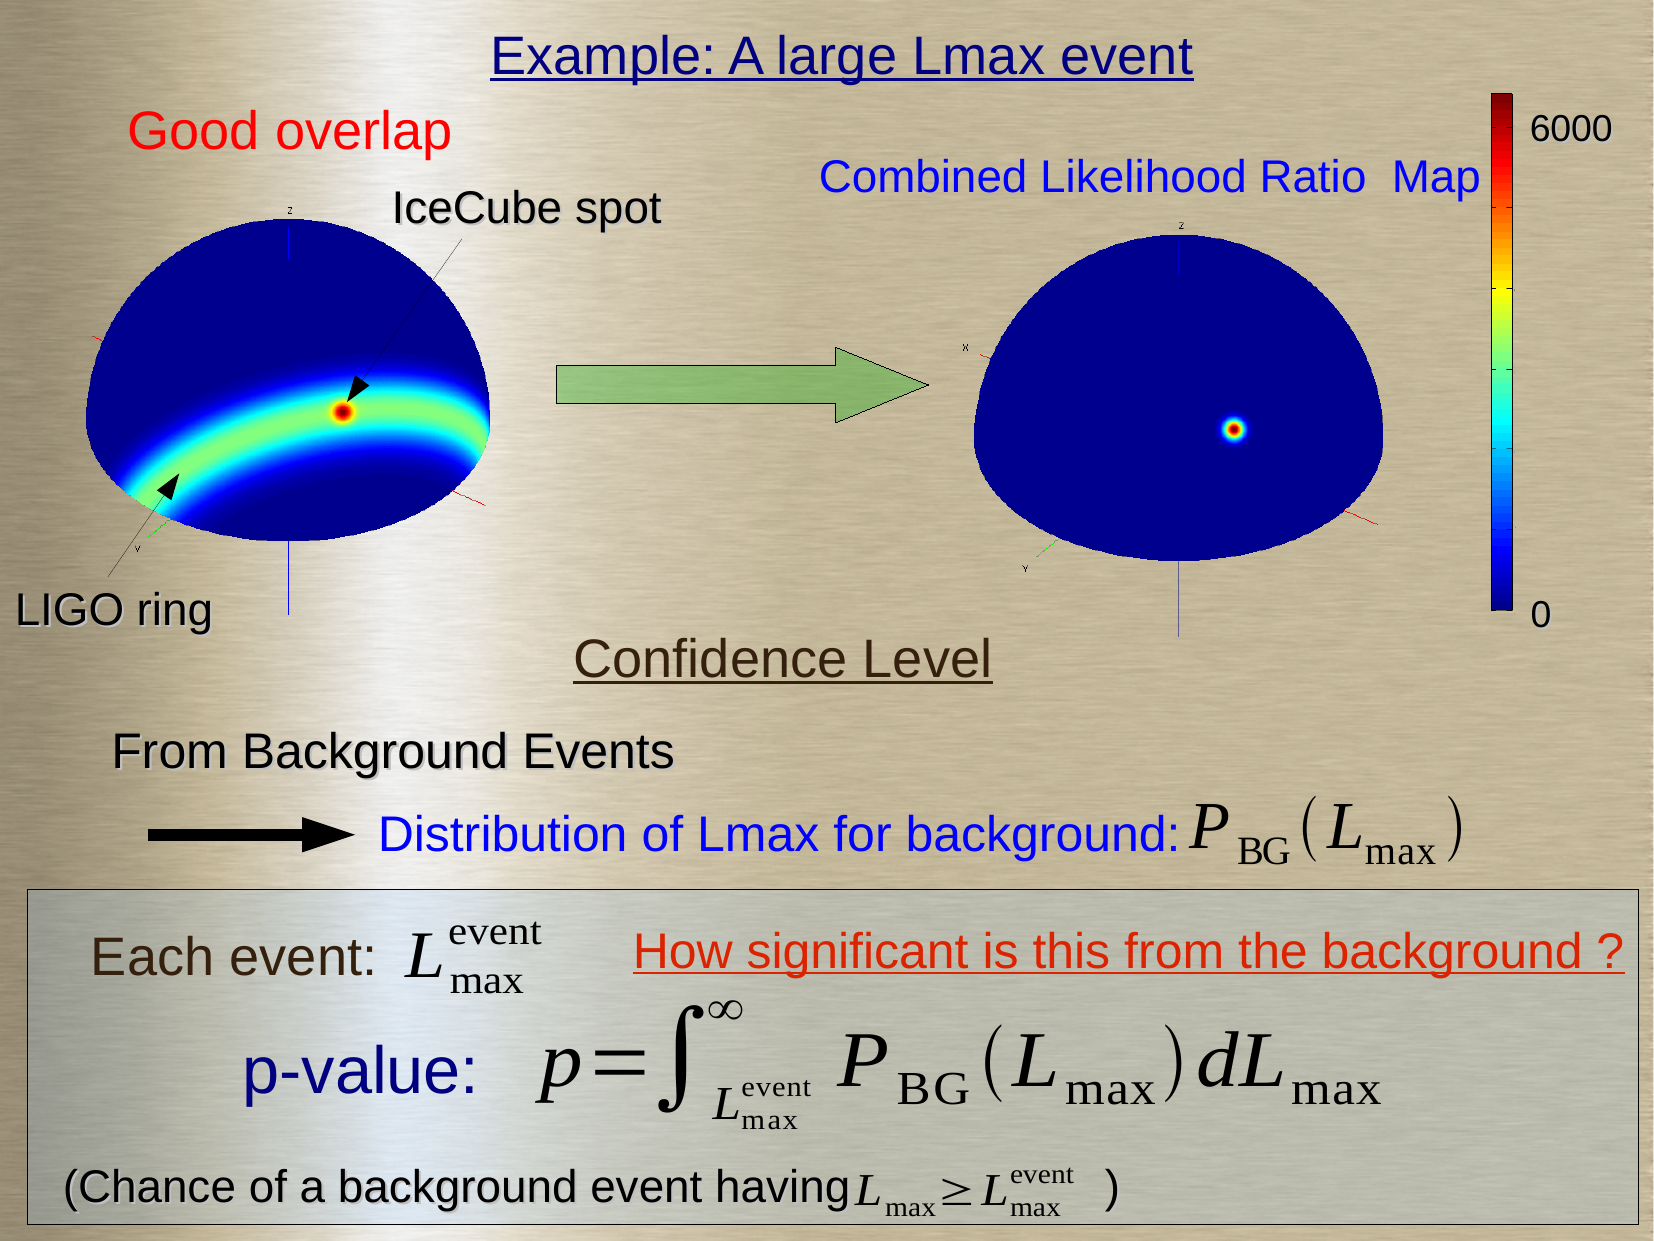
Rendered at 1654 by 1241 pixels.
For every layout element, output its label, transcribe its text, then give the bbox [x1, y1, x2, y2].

chart [1177, 788, 1472, 874]
text_box How significant is this from the background ? [618, 916, 1620, 987]
text_box 6000 [1515, 100, 1632, 159]
text_box From Background Events [96, 715, 679, 787]
text_box Good overlap [112, 92, 462, 169]
chart [393, 908, 1390, 1136]
text_box Example: A large Lmax event [475, 18, 1197, 94]
text_box [27, 889, 1639, 1225]
text_box Each event: [76, 918, 387, 994]
text_box p-value: [227, 1025, 496, 1115]
text_box LIGO ring [0, 576, 225, 643]
text_box Distribution of Lmax for background: [363, 799, 1177, 870]
chart [844, 1158, 1079, 1222]
text_box Confidence Level [558, 621, 1001, 697]
text_box 0 [1515, 586, 1568, 646]
picture [0, 0, 1654, 1241]
text_box Combined Likelihood Ratio Map [804, 143, 1484, 210]
text_box [556, 347, 929, 423]
text_box (Chance of a background event having ) [48, 1153, 1116, 1220]
text_box IceCube spot [376, 174, 672, 241]
